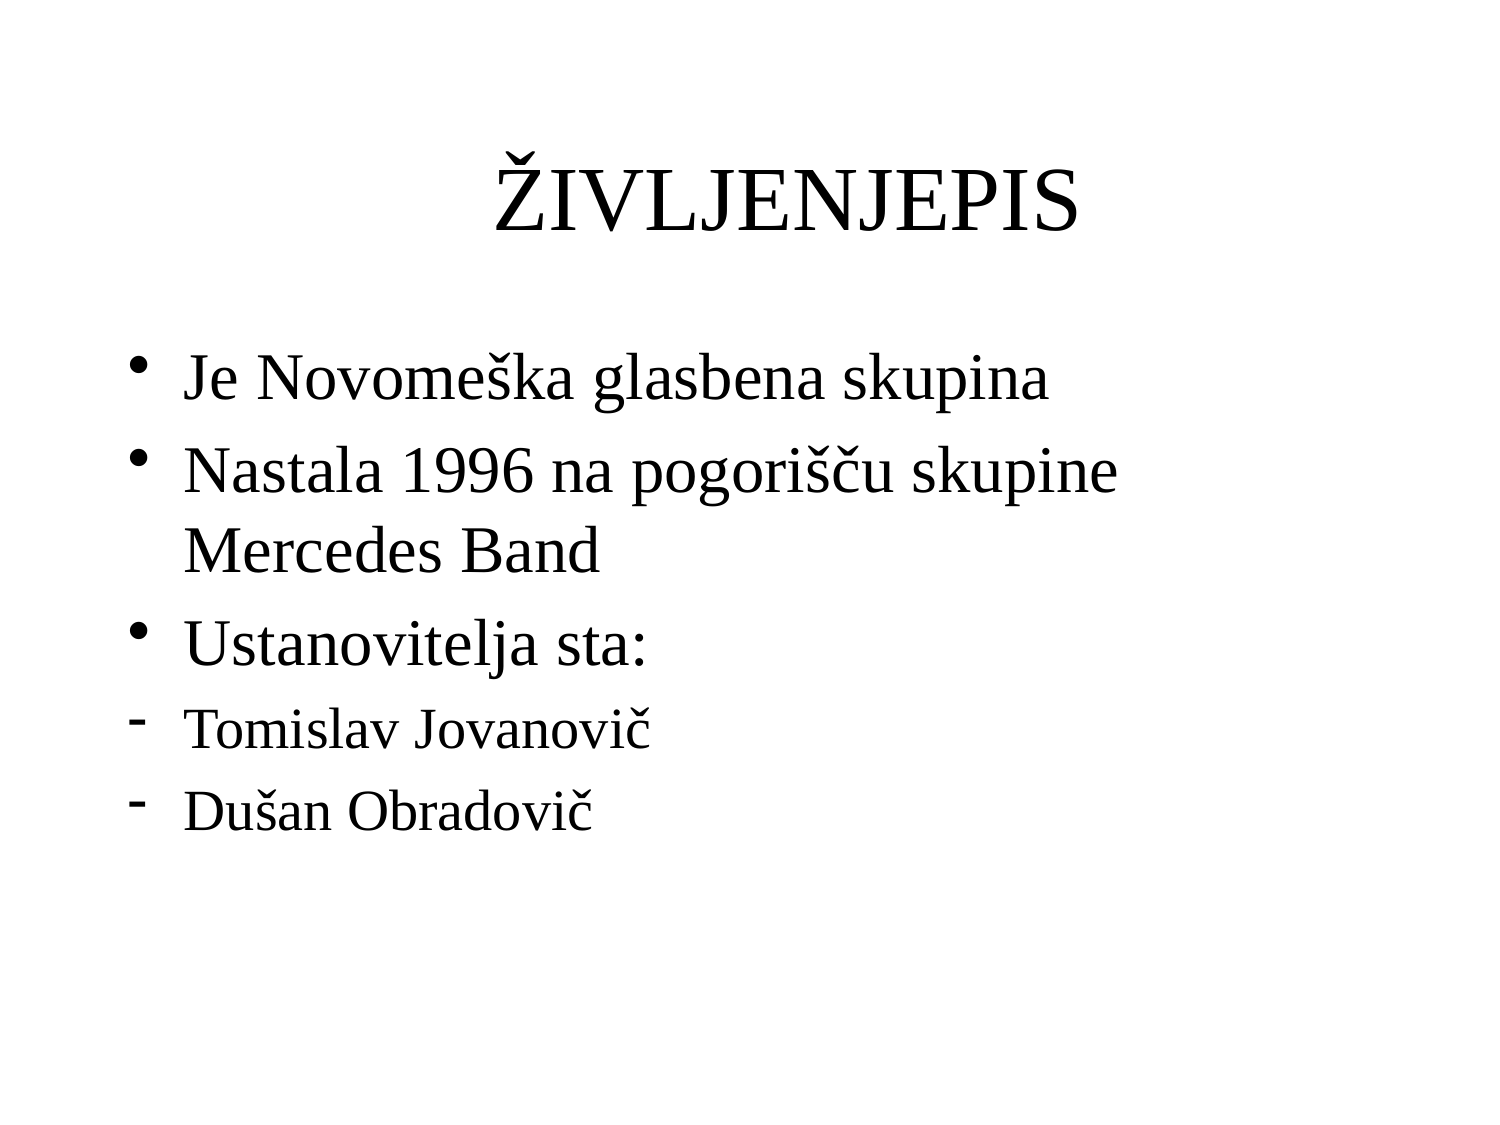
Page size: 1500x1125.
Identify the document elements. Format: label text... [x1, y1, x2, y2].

list Je Novomeška glasbena skupina Nastala 1996 na pogorišču skupine Mercedes Band Ustanovitelja sta: Tomislav Jovanovič Dušan Obradovič [112, 324, 1388, 1000]
title ŽIVLJENJEPIS [112, 99, 1388, 288]
